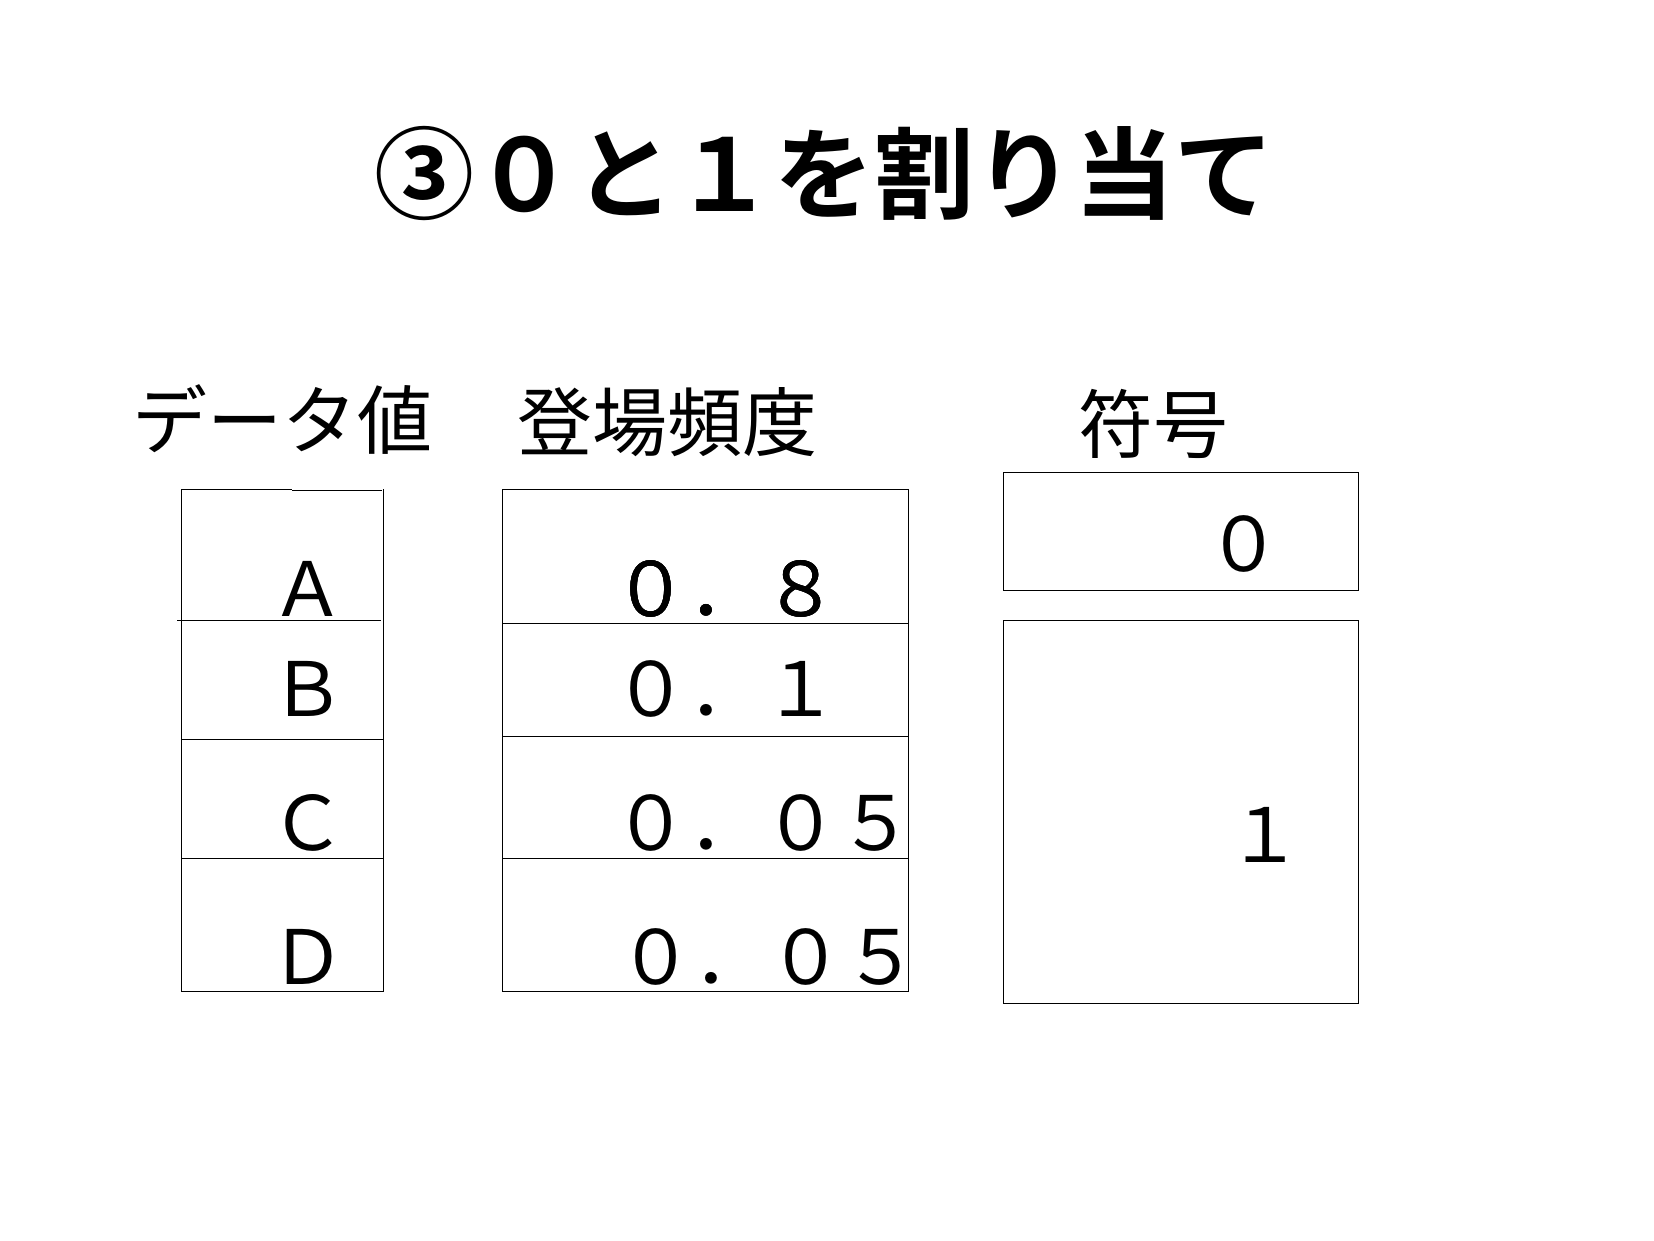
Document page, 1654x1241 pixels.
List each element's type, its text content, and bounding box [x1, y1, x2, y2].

text_box 登場頻度 [502, 355, 916, 470]
text_box ０．１ [598, 622, 854, 737]
text_box データ値 [118, 354, 502, 469]
text_box ０ [1041, 476, 1297, 591]
text_box １ [1062, 767, 1318, 882]
text_box ０．８ [598, 521, 854, 622]
text_box 符号 [1063, 358, 1477, 473]
text_box Ｃ [181, 756, 361, 871]
text_box ０．０５ [603, 890, 934, 1004]
text_box Ｄ [181, 890, 361, 1004]
text_box Ｂ [181, 622, 361, 737]
text_box ０．０５ [598, 756, 929, 871]
text_box ③０と１を割り当て [359, 88, 1288, 204]
text_box [1092, 472, 1270, 476]
text_box Ａ [181, 521, 361, 622]
